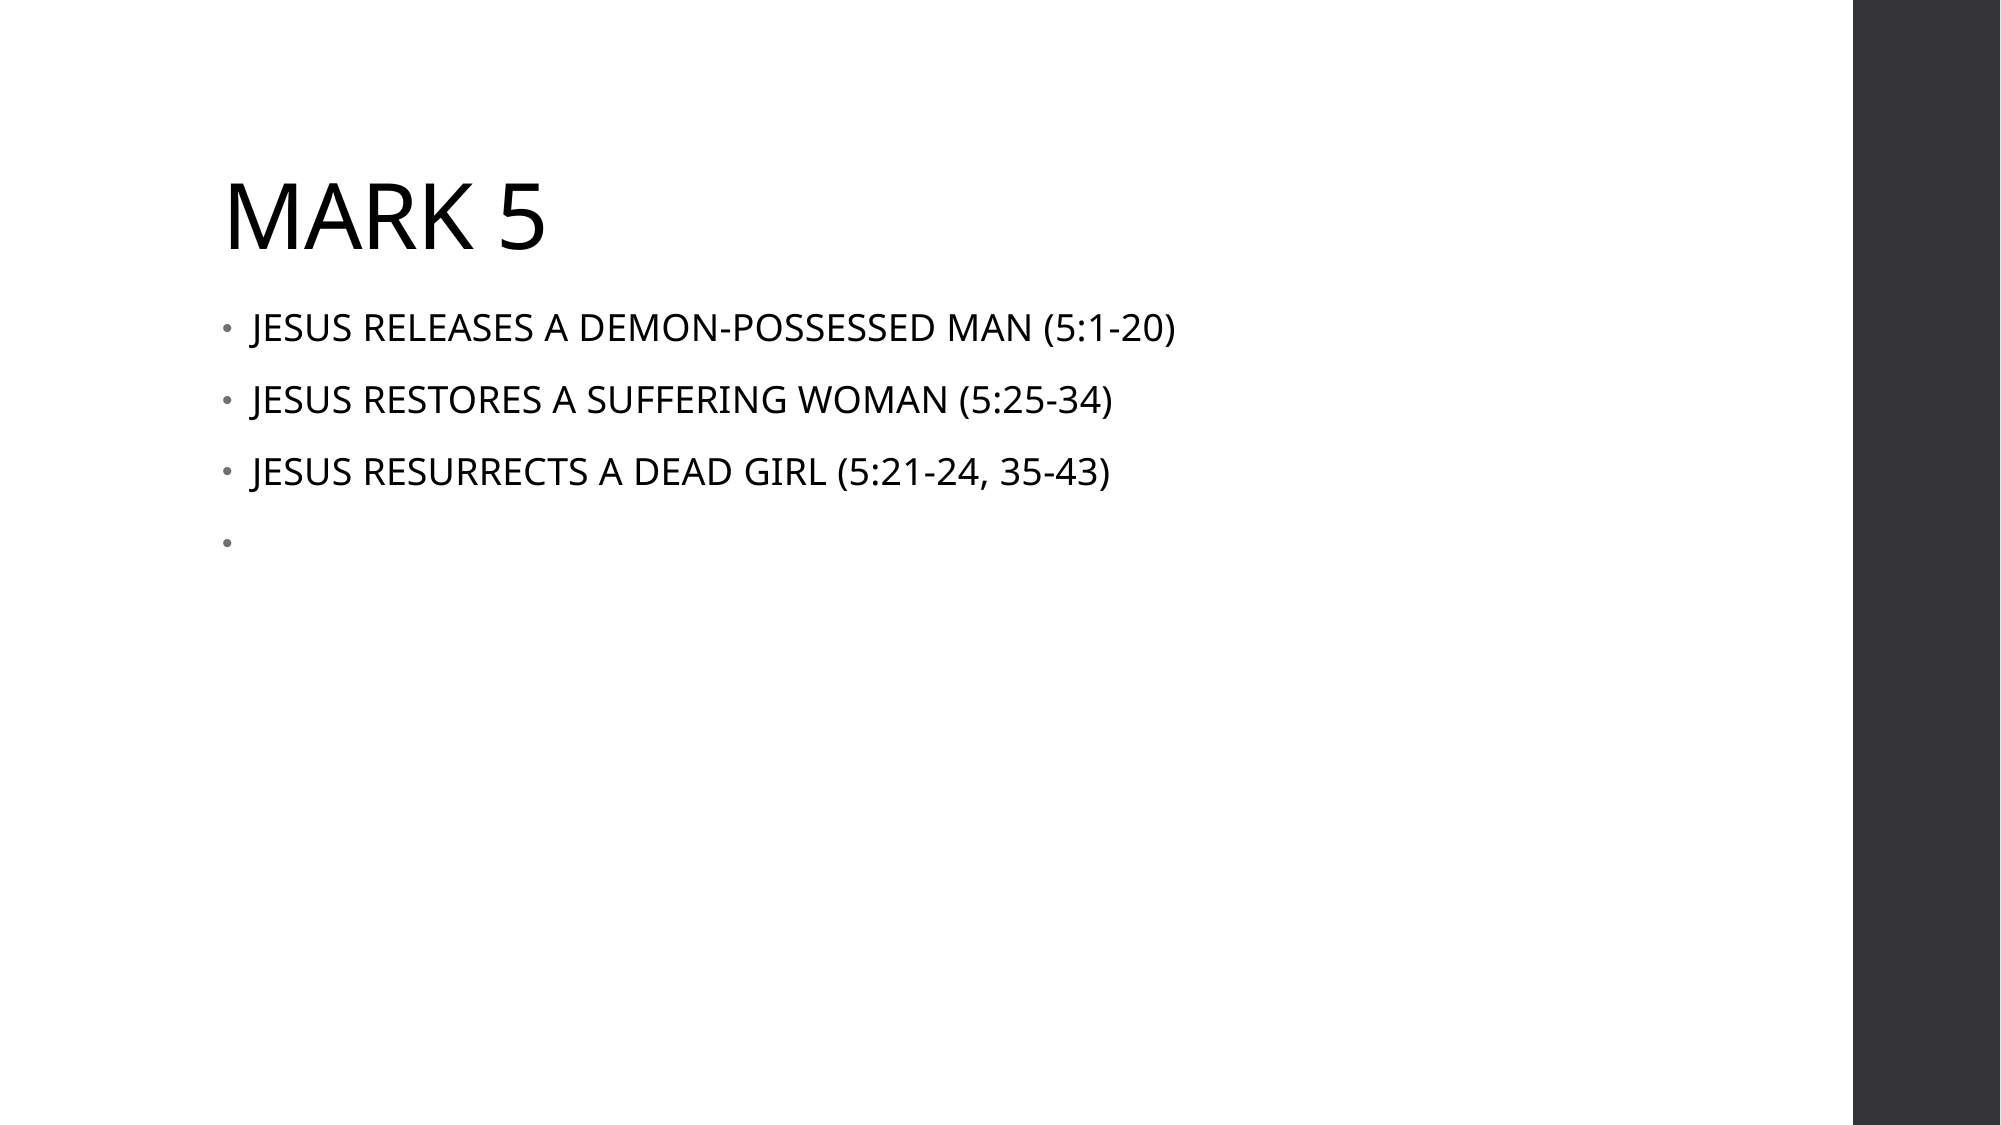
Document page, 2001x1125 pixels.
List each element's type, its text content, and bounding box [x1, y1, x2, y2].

title MARK 5 [206, 60, 1797, 278]
list JESUS RELEASES A DEMON-POSSESSED MAN (5:1-20) JESUS RESTORES A SUFFERING WOMAN (5:25-34) JESUS RESURRECTS A DEAD GIRL (5:21-24, 35-43) [206, 299, 1617, 1014]
